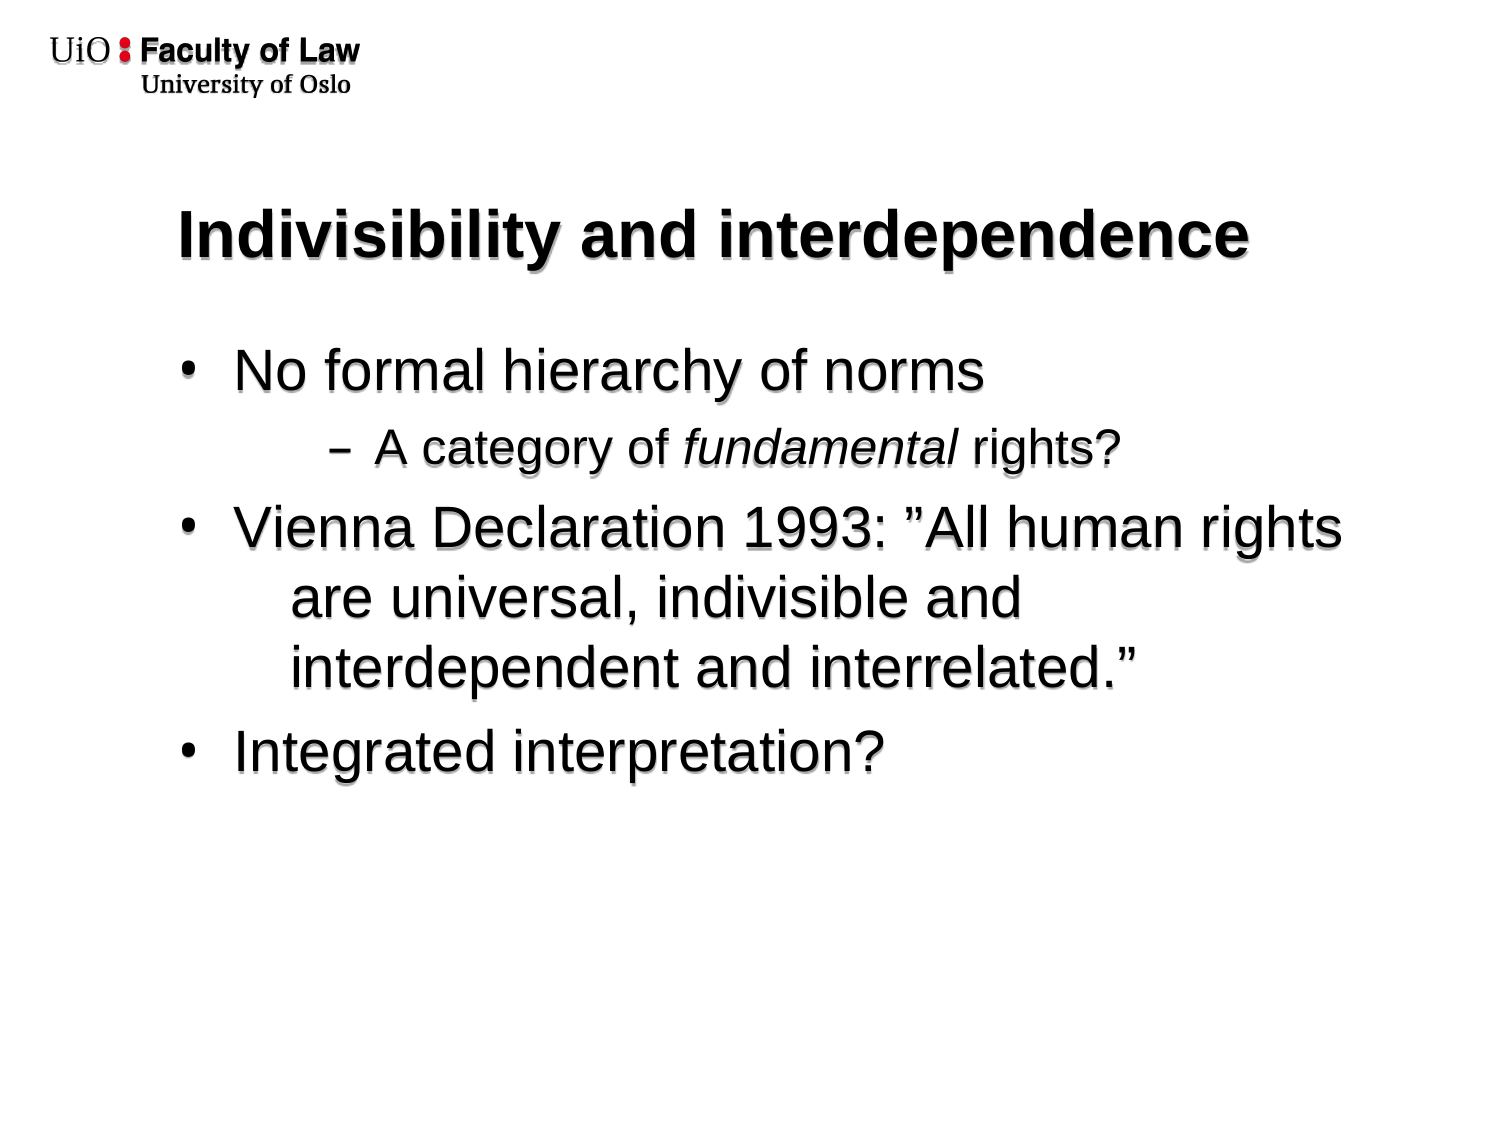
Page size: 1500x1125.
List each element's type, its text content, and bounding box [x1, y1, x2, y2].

title Indivisibility and interdependence [162, 137, 1426, 324]
list No formal hierarchy of norms A category of fundamental rights? Vienna Declaration 1993: ”All human rights are universal, indivisible and interdependent and interrelated.” Integrated interpretation? [162, 324, 1426, 1000]
